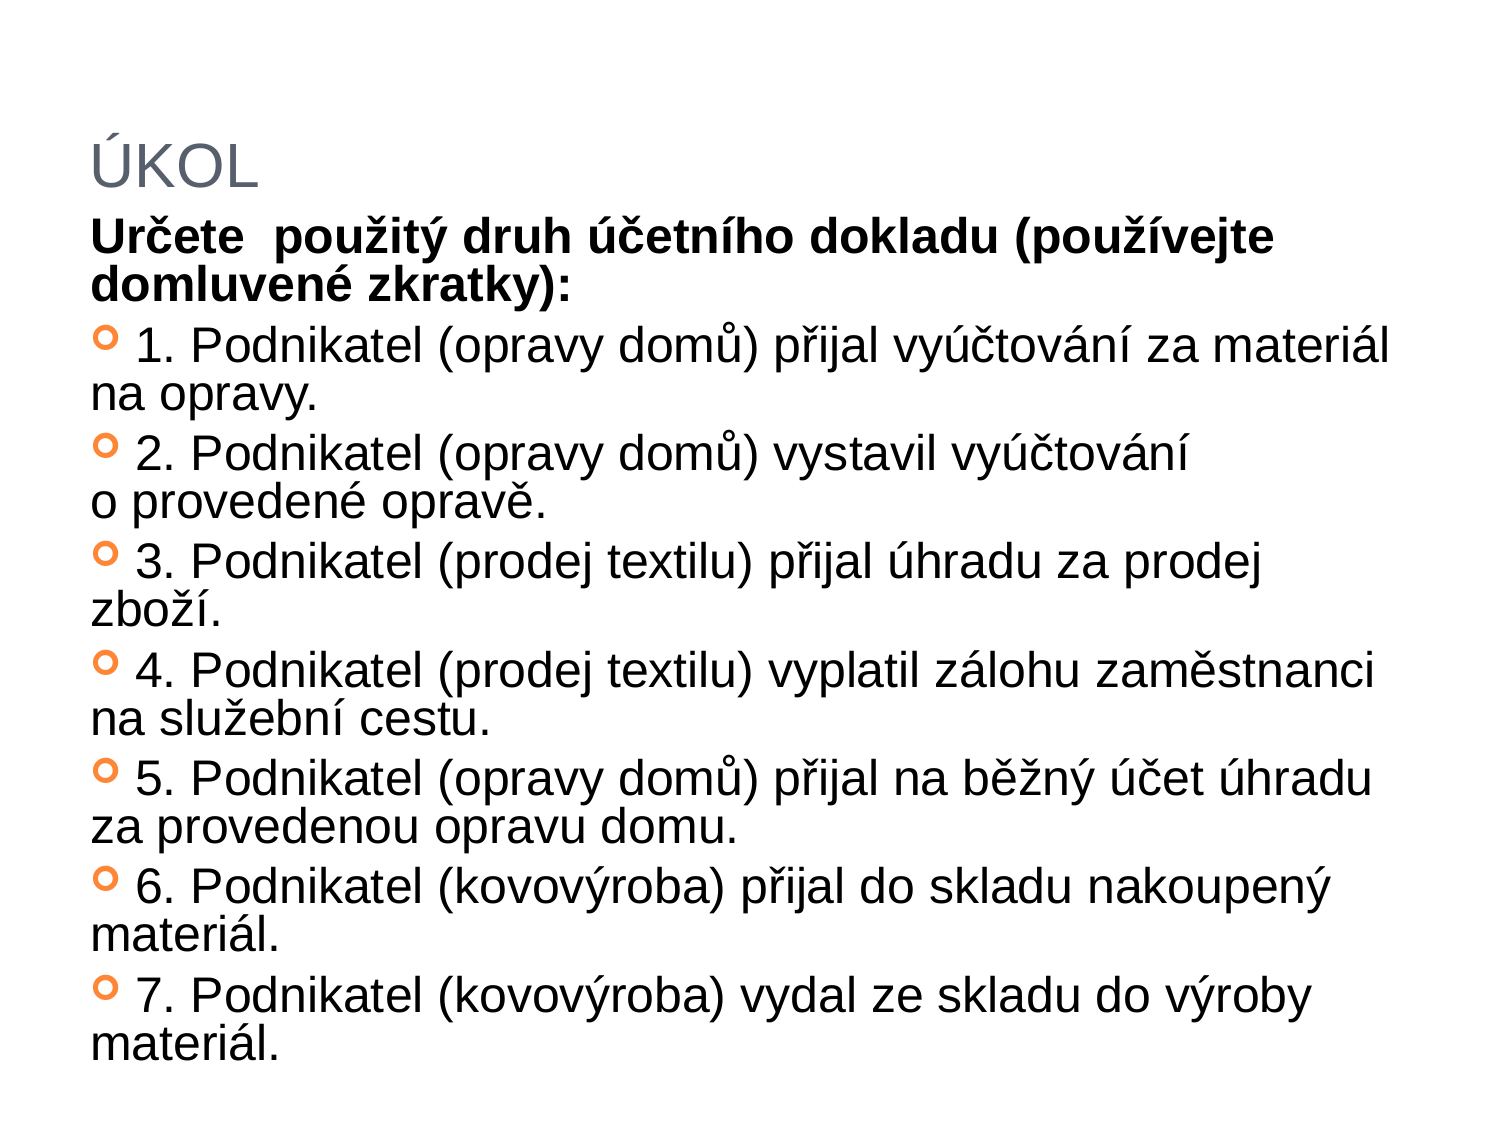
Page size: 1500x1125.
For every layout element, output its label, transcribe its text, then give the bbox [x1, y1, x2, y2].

title ÚKOL [75, 45, 1426, 207]
list Určete použitý druh účetního dokladu (používejte domluvené zkratky): 1. Podnikatel (opravy domů) přijal vyúčtování za materiál na opravy. 2. Podnikatel (opravy domů) vystavil vyúčtování o provedené opravě. 3. Podnikatel (prodej textilu) přijal úhradu za prodej zboží. 4. Podnikatel (prodej textilu) vyplatil zálohu zaměstnanci na služební cestu. 5. Podnikatel (opravy domů) přijal na běžný účet úhradu za provedenou opravu domu. 6. Podnikatel (kovovýroba) přijal do skladu nakoupený materiál. 7. Podnikatel (kovovýroba) vydal ze skladu do výroby materiál. [75, 207, 1426, 1125]
